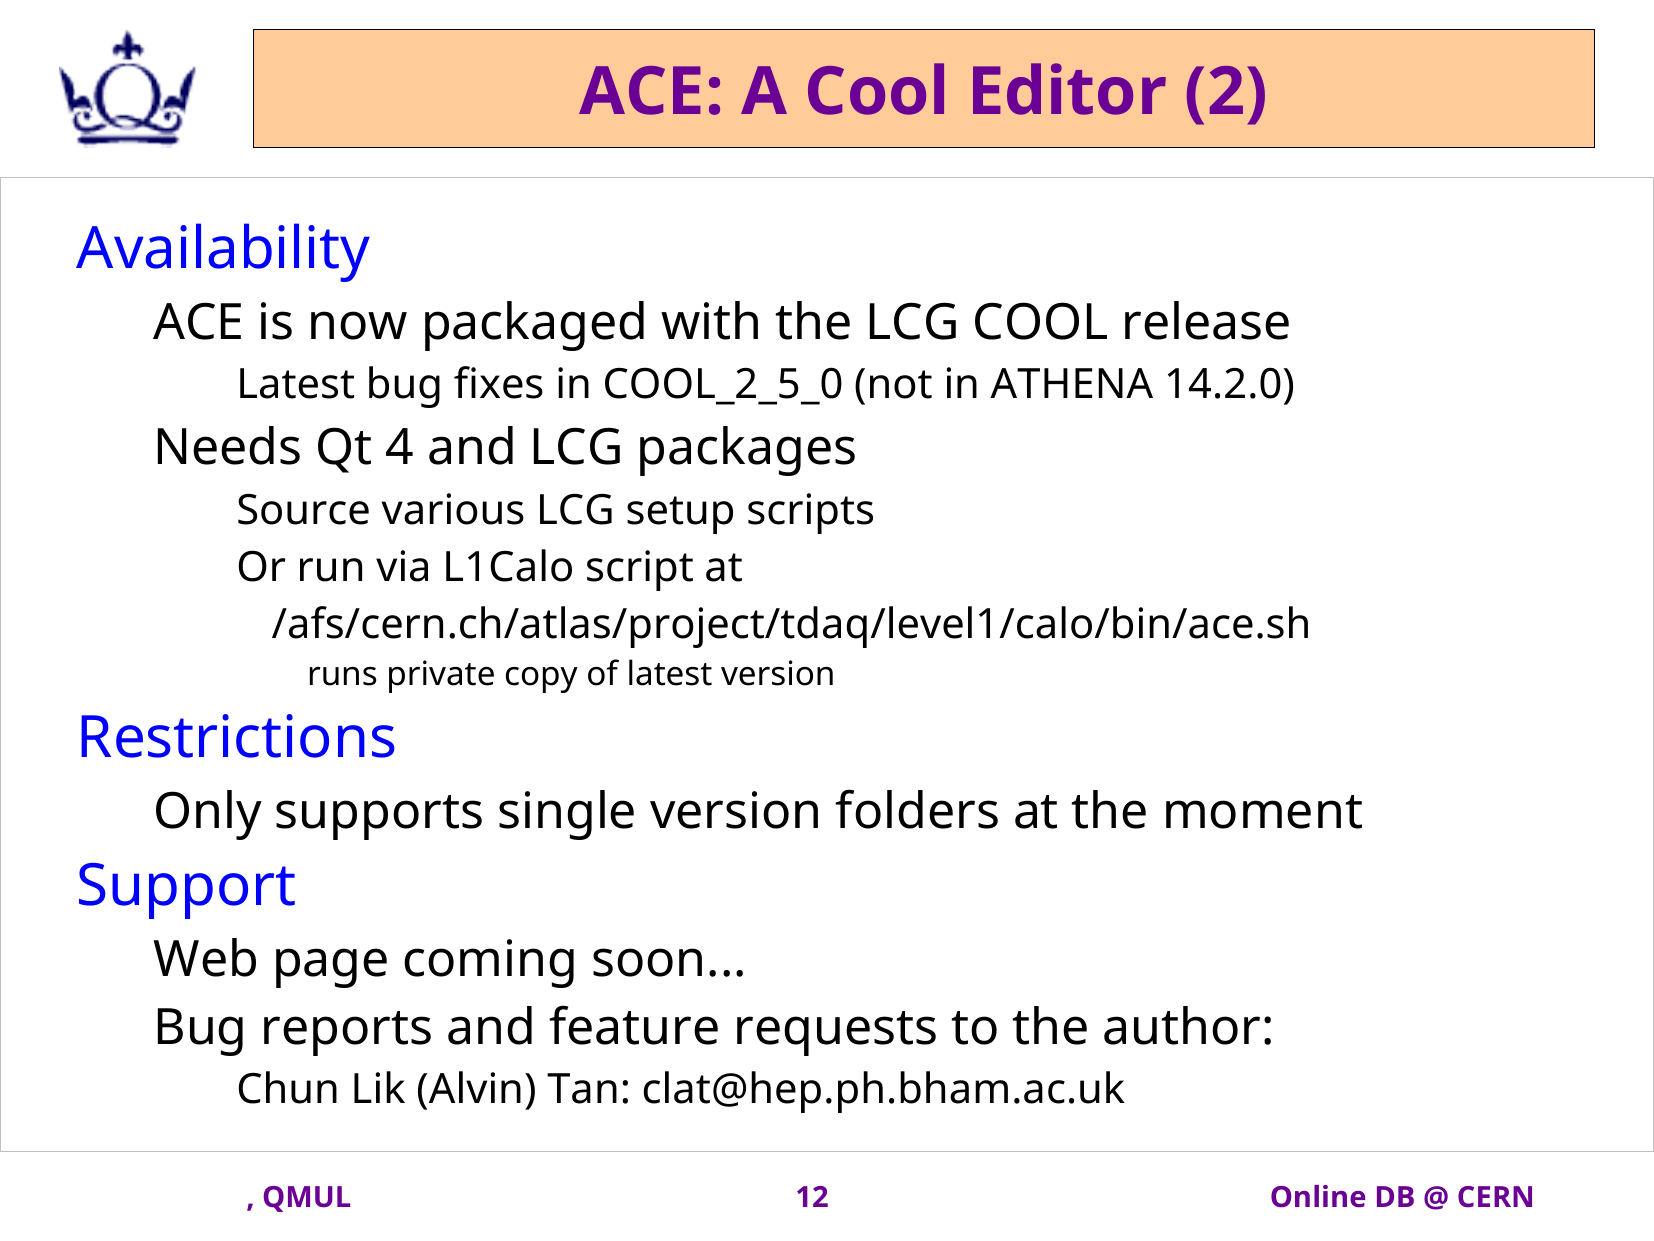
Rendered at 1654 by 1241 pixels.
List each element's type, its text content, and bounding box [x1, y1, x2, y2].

picture [59, 29, 200, 148]
list Availability ACE is now packaged with the LCG COOL release Latest bug fixes in COOL_2_5_0 (not in ATHENA 14.2.0) Needs Qt 4 and LCG packages Source various LCG setup scripts Or run via L1Calo script at /afs/cern.ch/atlas/project/tdaq/level1/calo/bin/ace.sh runs private copy of latest version Restrictions Only supports single version folders at the moment Support Web page coming soon... Bug reports and feature requests to the author: Chun Lik (Alvin) Tan: clat@hep.ph.bham.ac.uk [59, 206, 1603, 1136]
title ACE: A Cool Editor (2) [253, 29, 1595, 148]
